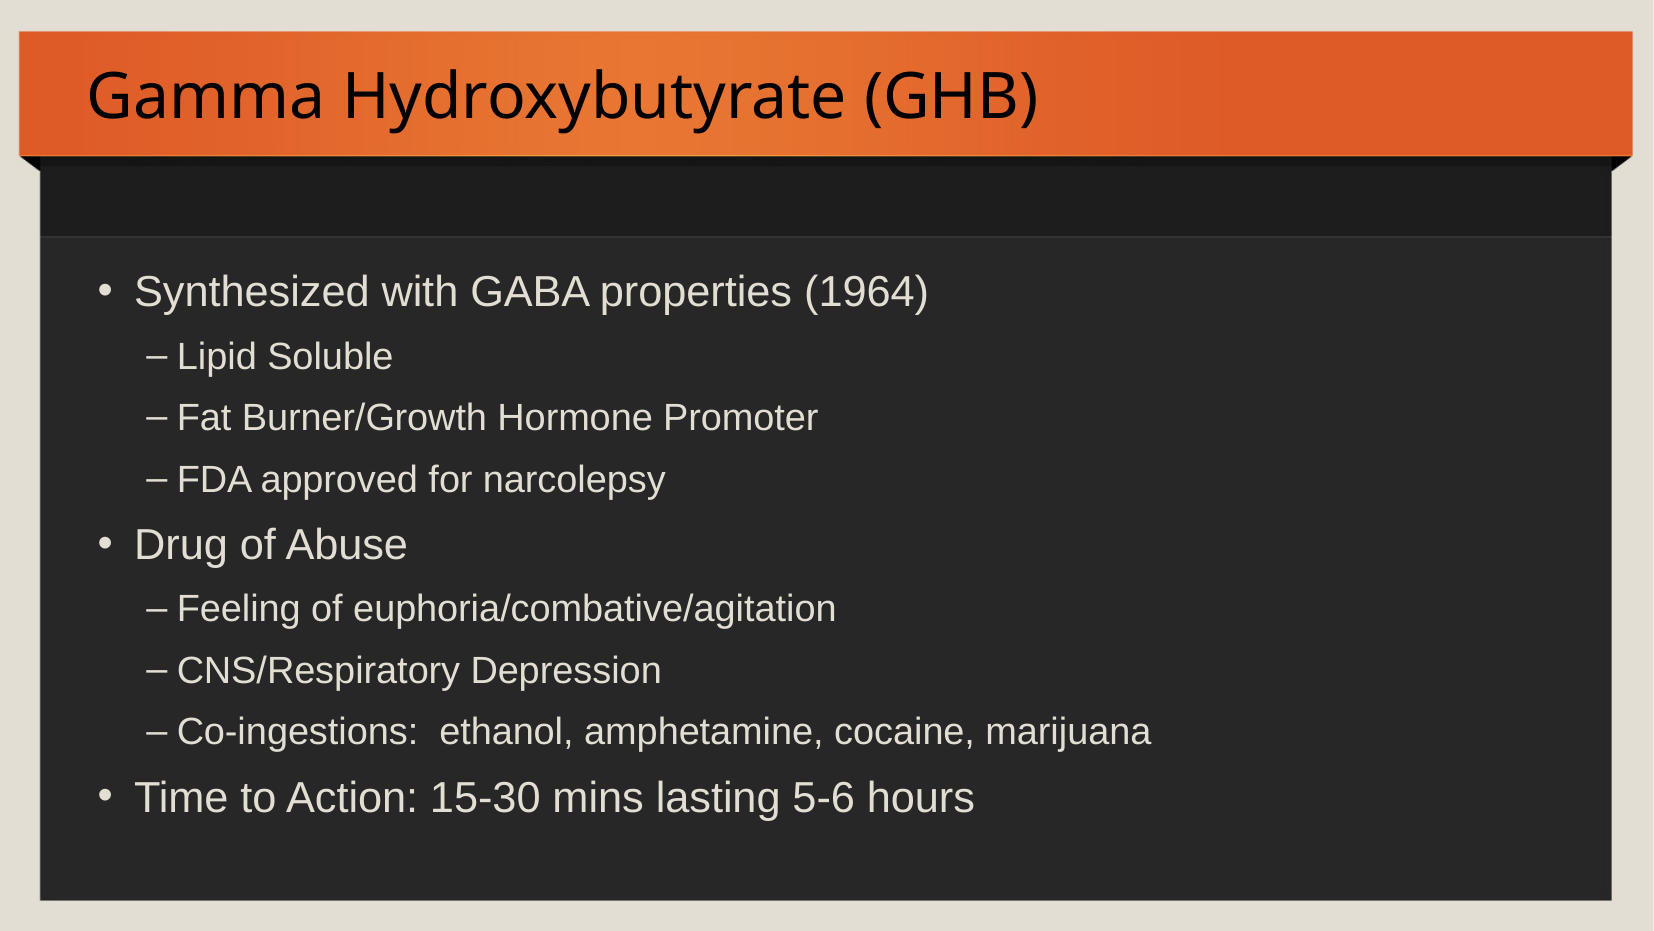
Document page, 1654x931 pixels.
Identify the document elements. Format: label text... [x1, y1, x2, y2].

list Synthesized with GABA properties (1964) Lipid Soluble Fat Burner/Growth Hormone Promoter FDA approved for narcolepsy Drug of Abuse Feeling of euphoria/combative/agitation CNS/Respiratory Depression Co-ingestions: ethanol, amphetamine, cocaine, marijuana Time to Action: 15-30 mins lasting 5-6 hours [82, 255, 1571, 831]
picture [0, 0, 1654, 931]
title Gamma Hydroxybutyrate (GHB) [71, 46, 1597, 140]
